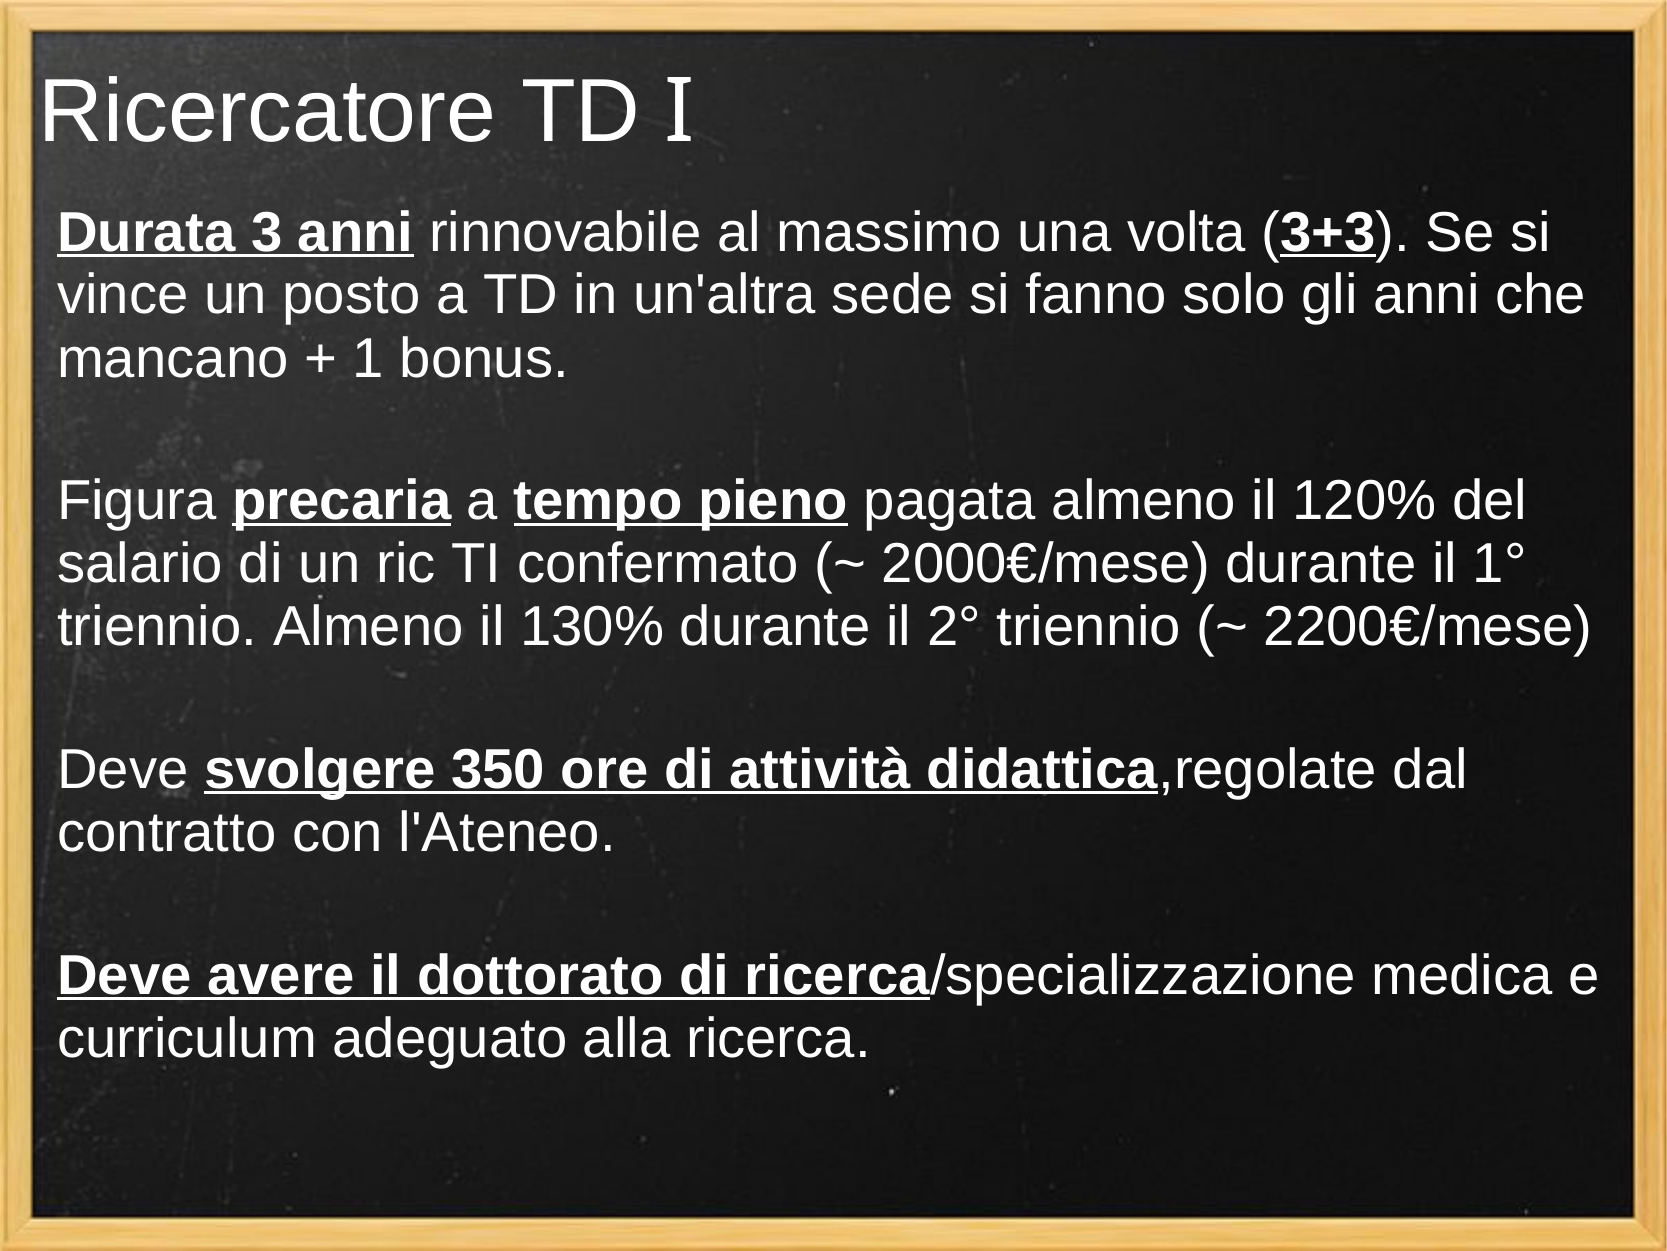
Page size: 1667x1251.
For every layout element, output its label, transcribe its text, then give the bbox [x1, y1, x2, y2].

title Ricercatore TD I [38, 48, 1625, 298]
picture [0, 0, 1667, 1251]
list Durata 3 anni rinnovabile al massimo una volta (3+3). Se si vince un posto a TD in un'altra sede si fanno solo gli anni che mancano + 1 bonus. Figura precaria a tempo pieno pagata almeno il 120% del salario di un ric TI confermato (~ 2000€/mese) durante il 1° triennio. Almeno il 130% durante il 2° triennio (~ 2200€/mese) Deve svolgere 350 ore di attività didattica,regolate dal contratto con l'Ateneo. Deve avere il dottorato di ricerca/specializzazione medica e curriculum adeguato alla ricerca. [57, 199, 1624, 1221]
